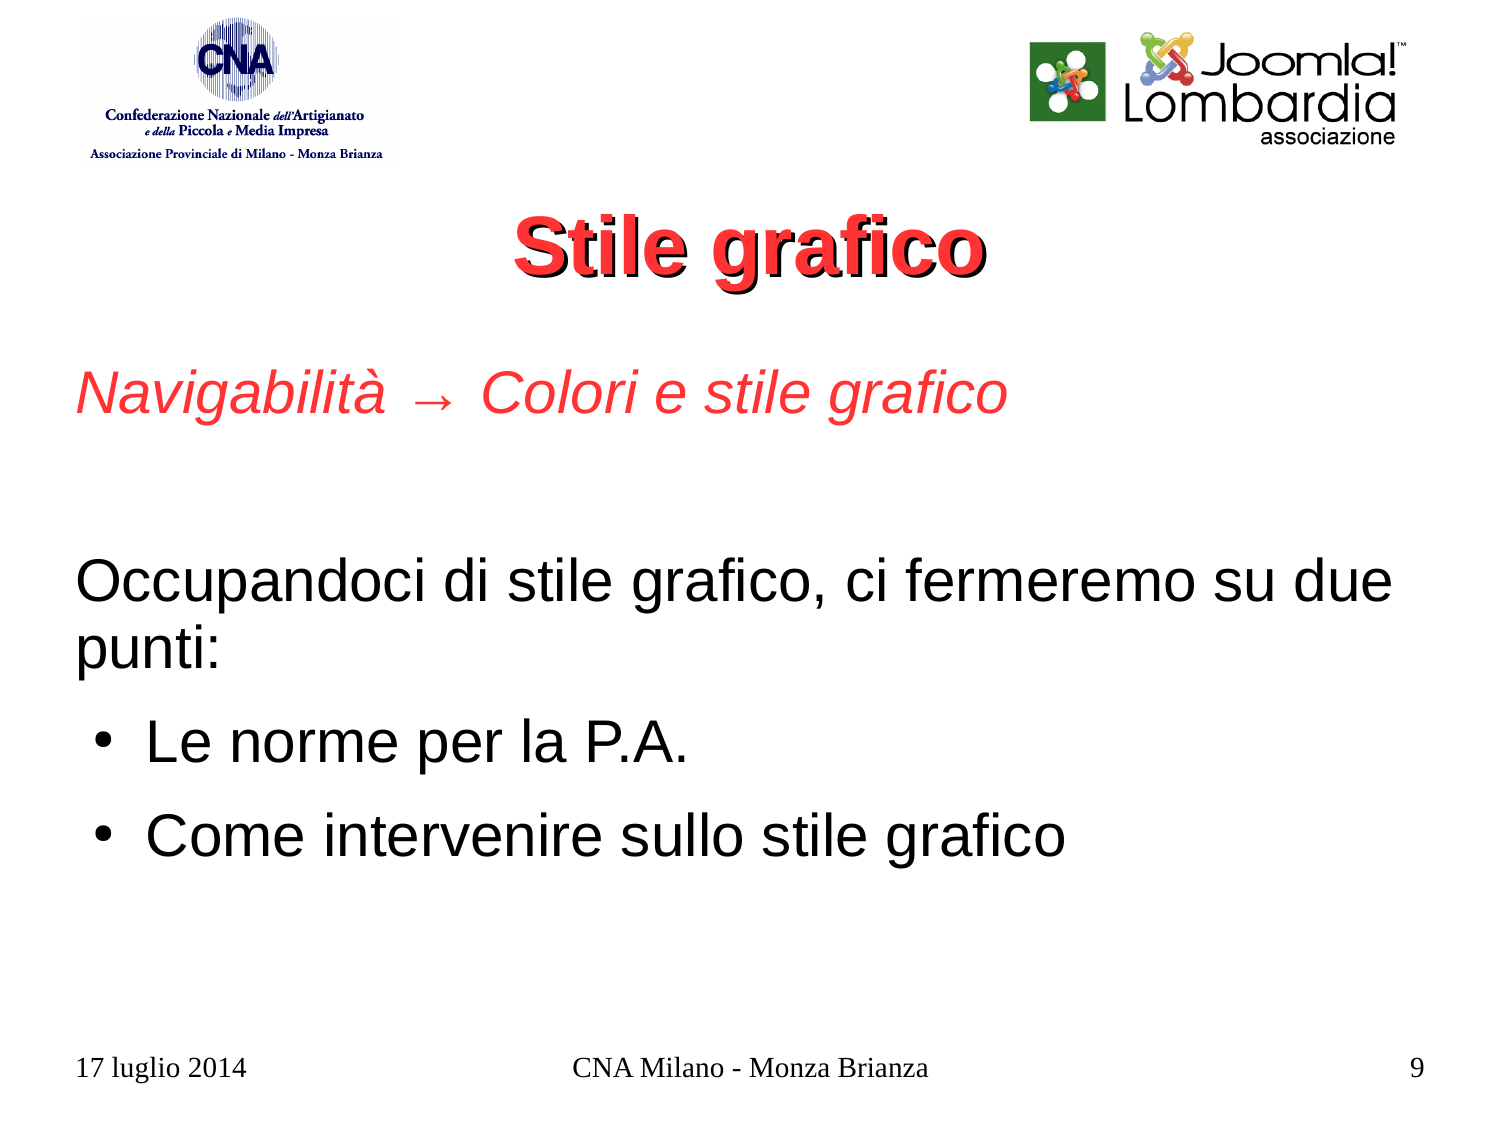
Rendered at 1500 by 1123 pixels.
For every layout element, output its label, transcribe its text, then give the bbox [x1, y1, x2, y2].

picture [75, 10, 402, 151]
list Navigabilità → Colori e stile grafico Occupandoci di stile grafico, ci fermeremo su due punti: Le norme per la P.A. Come intervenire sullo stile grafico [75, 358, 1425, 1010]
title Stile grafico [75, 151, 1425, 339]
picture [1012, 21, 1426, 169]
